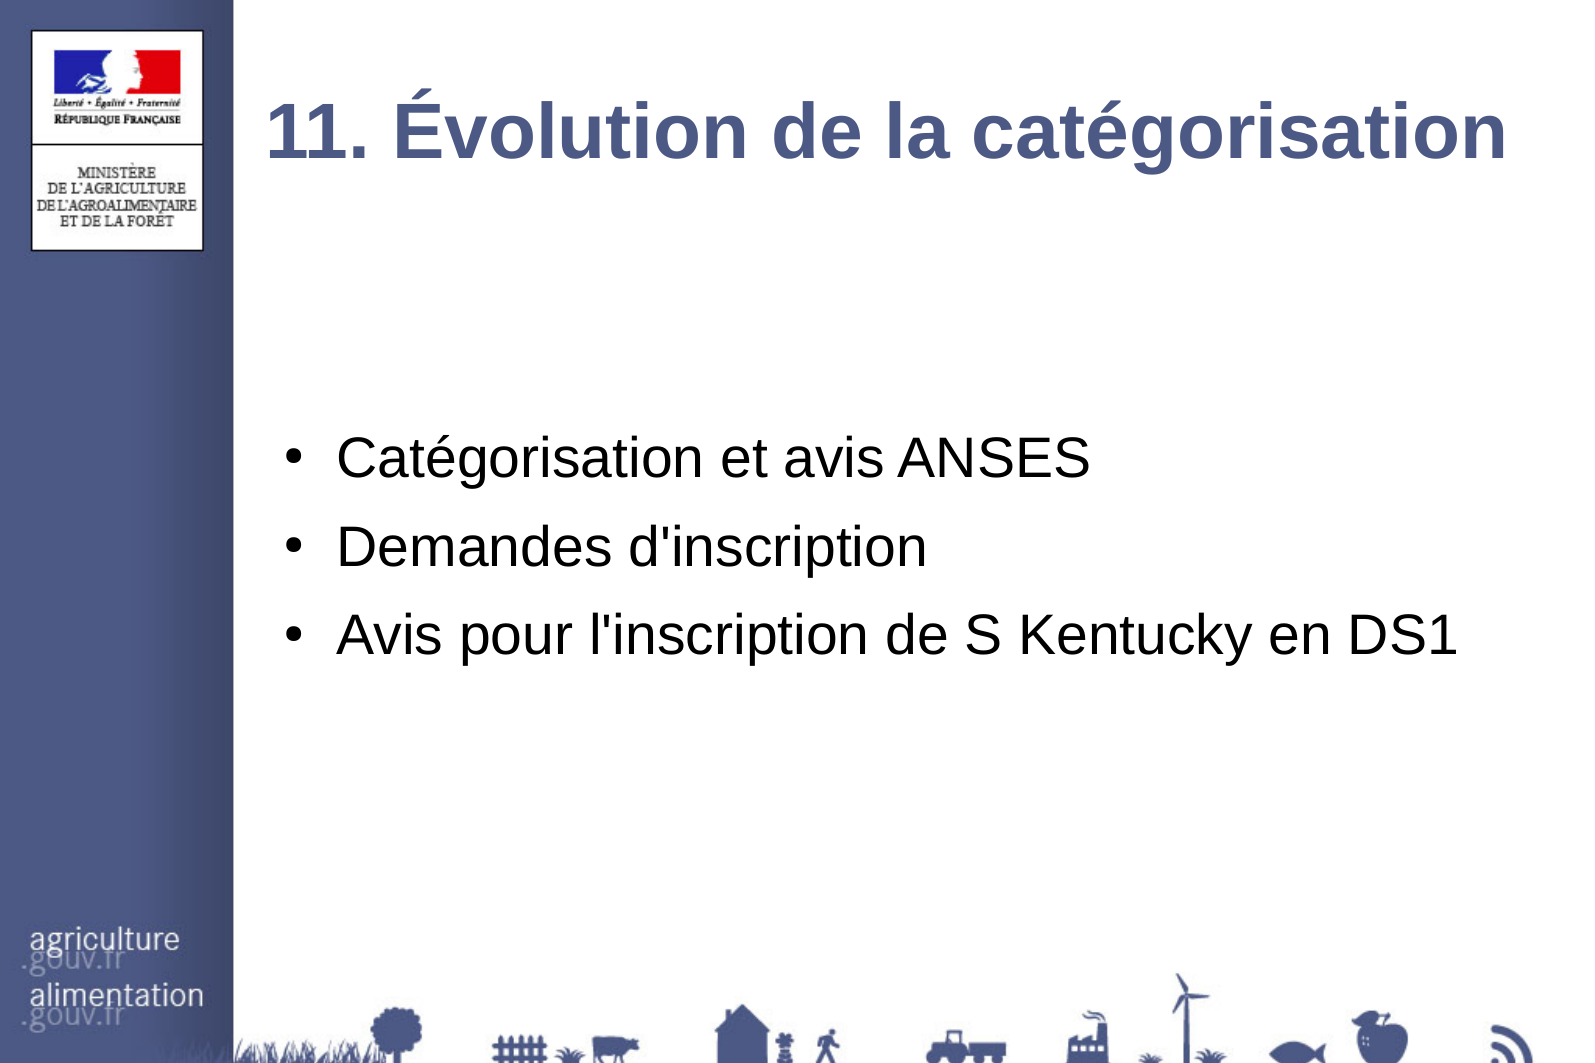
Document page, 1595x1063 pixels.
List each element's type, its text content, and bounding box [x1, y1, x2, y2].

list Catégorisation et avis ANSES Demandes d'inscription Avis pour l'inscription de S Kentucky en DS1 [265, 425, 1536, 709]
title 11. Évolution de la catégorisation [265, 49, 1536, 213]
picture [0, 0, 1595, 1063]
